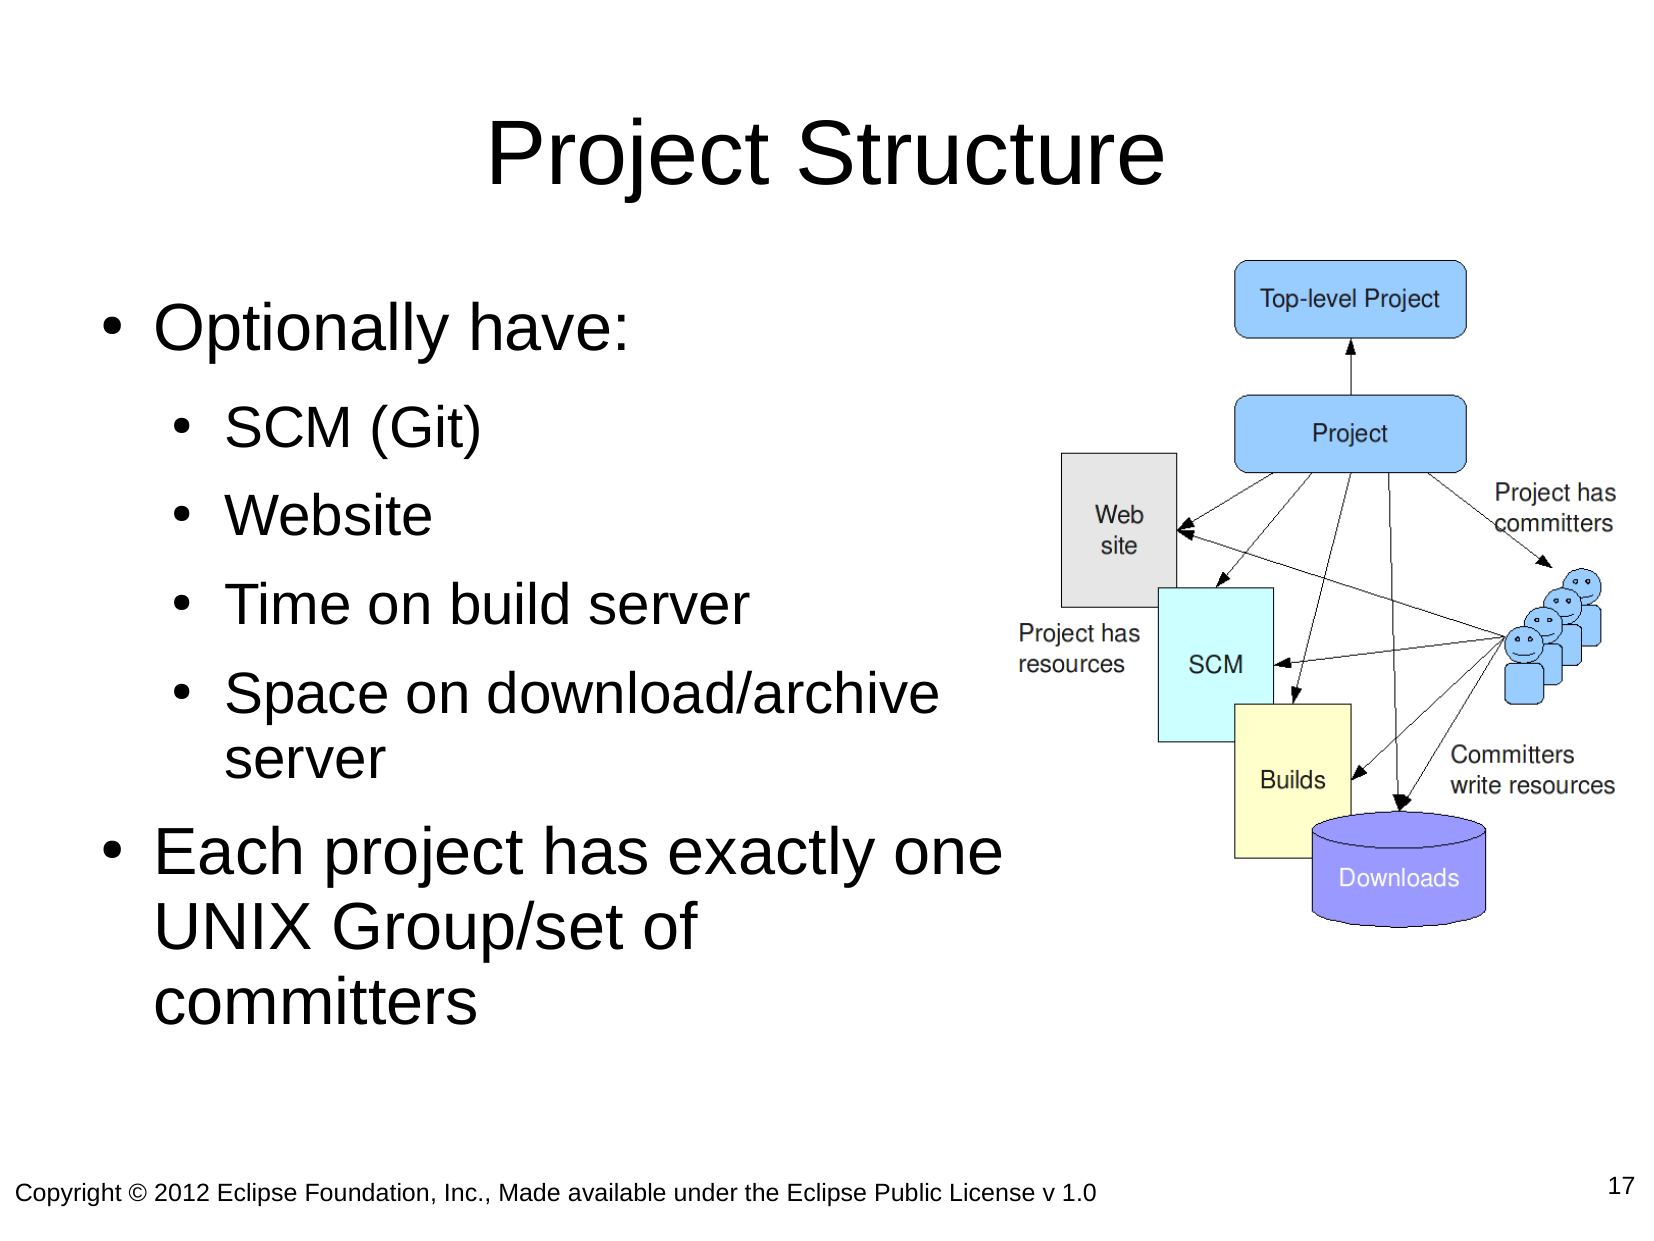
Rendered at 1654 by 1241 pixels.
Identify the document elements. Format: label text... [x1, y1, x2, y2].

picture [1009, 260, 1634, 928]
title Project Structure [82, 49, 1571, 257]
list Optionally have: SCM (Git) Website Time on build server Space on download/archive server Each project has exactly one UNIX Group/set of committers [82, 290, 1013, 1109]
